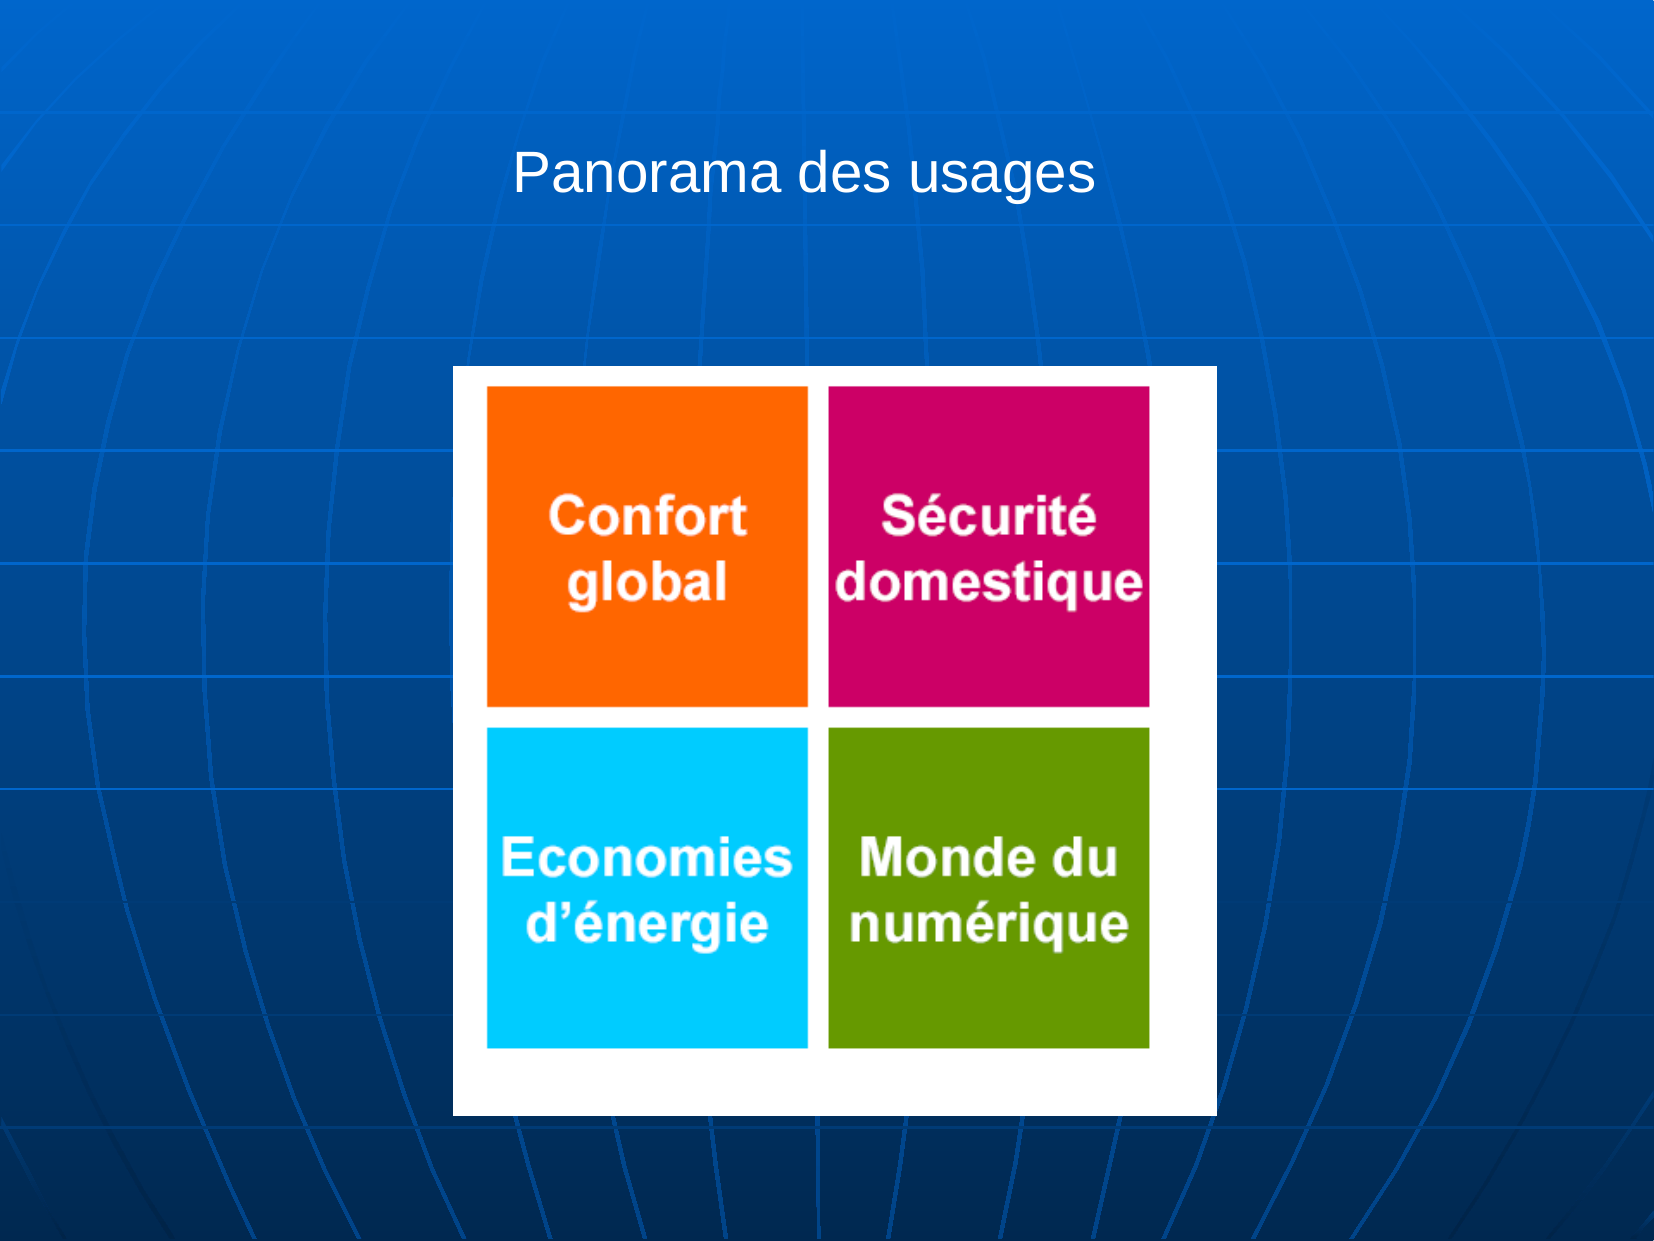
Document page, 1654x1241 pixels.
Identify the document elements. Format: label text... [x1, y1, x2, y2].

text_box Panorama des usages [498, 132, 1134, 213]
picture [453, 366, 1217, 1116]
